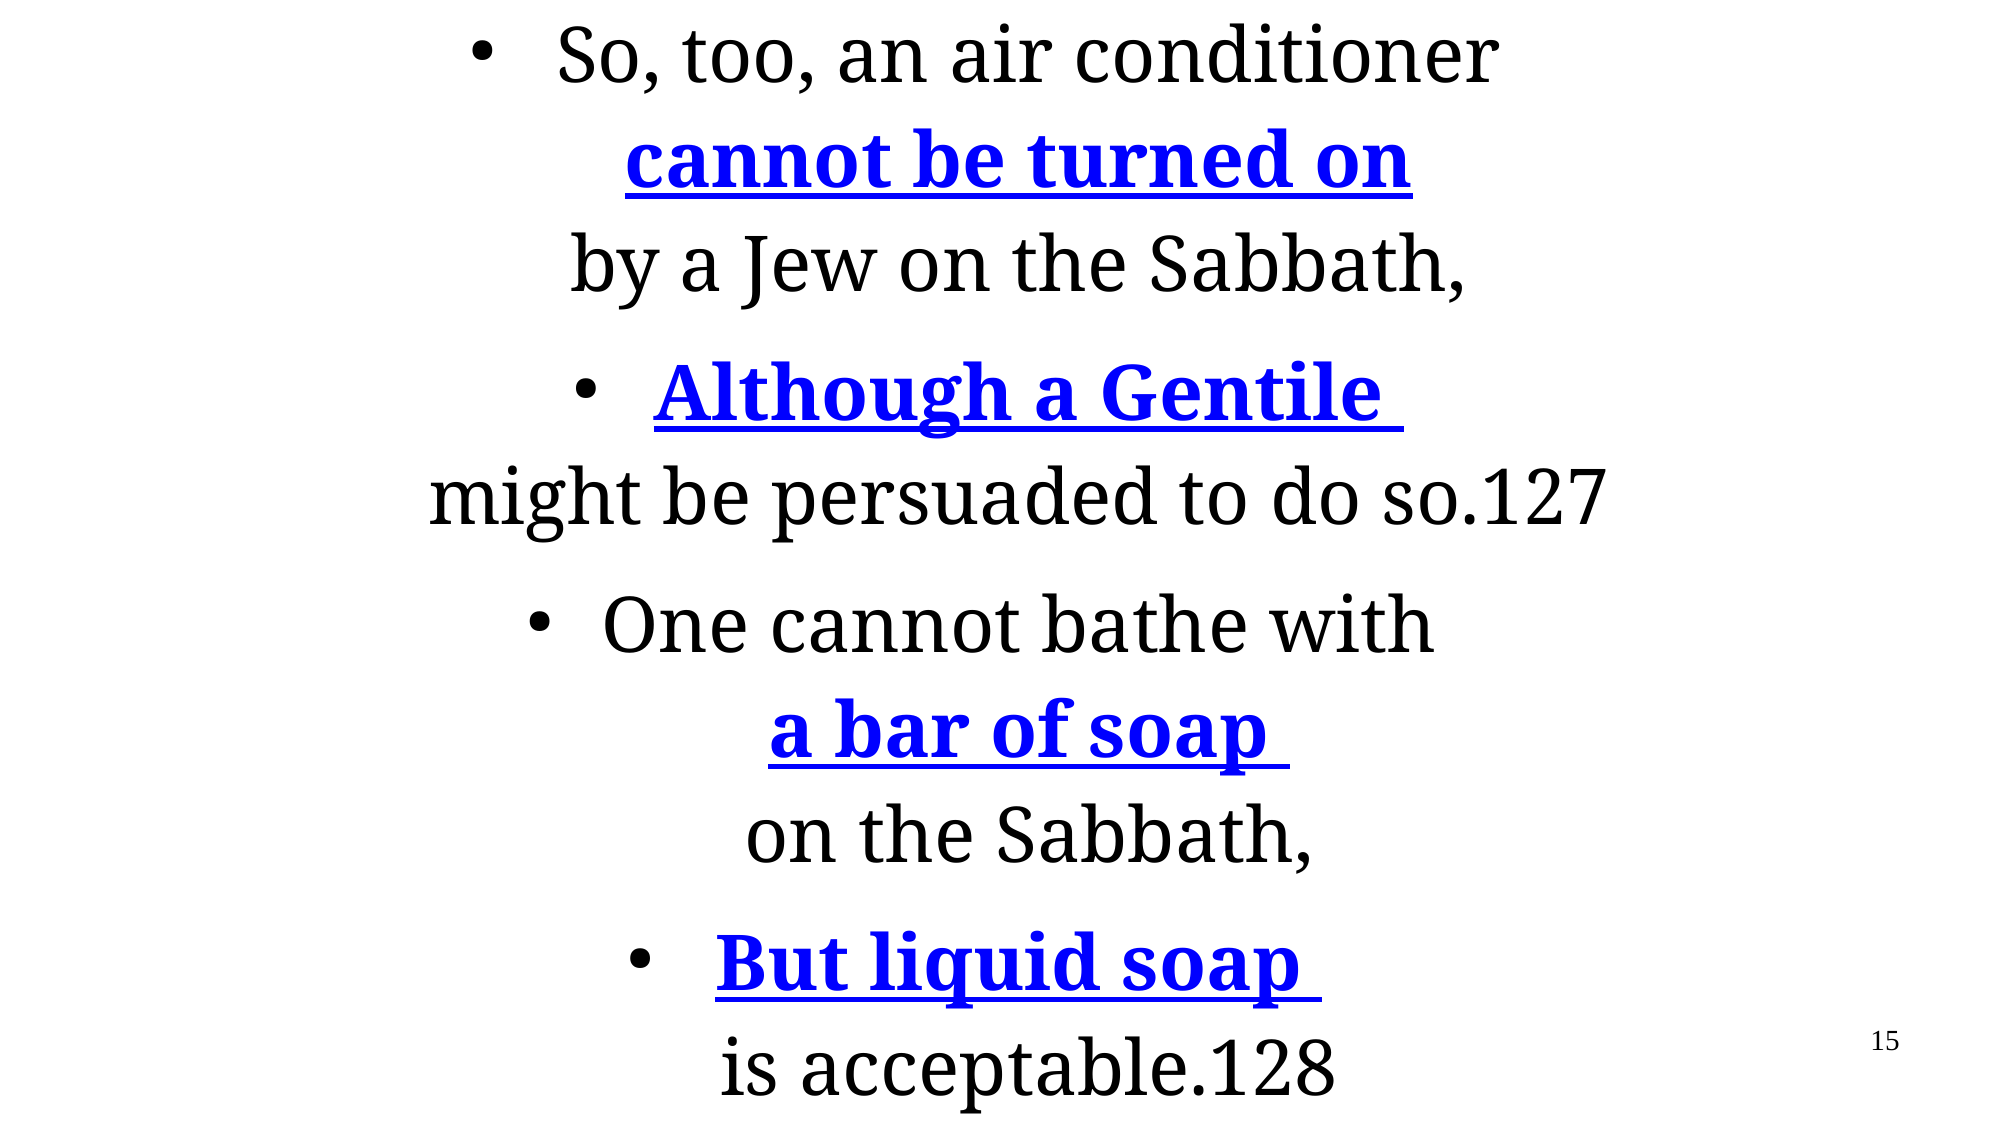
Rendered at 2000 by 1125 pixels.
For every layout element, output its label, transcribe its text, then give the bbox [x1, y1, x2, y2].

list So, too, an air conditioner cannot be turned on by a Jew on the Sabbath, Although a Gentile might be persuaded to do so.127 One cannot bathe with a bar of soap on the Sabbath, But liquid soap is acceptable.128 [0, 0, 1996, 1123]
